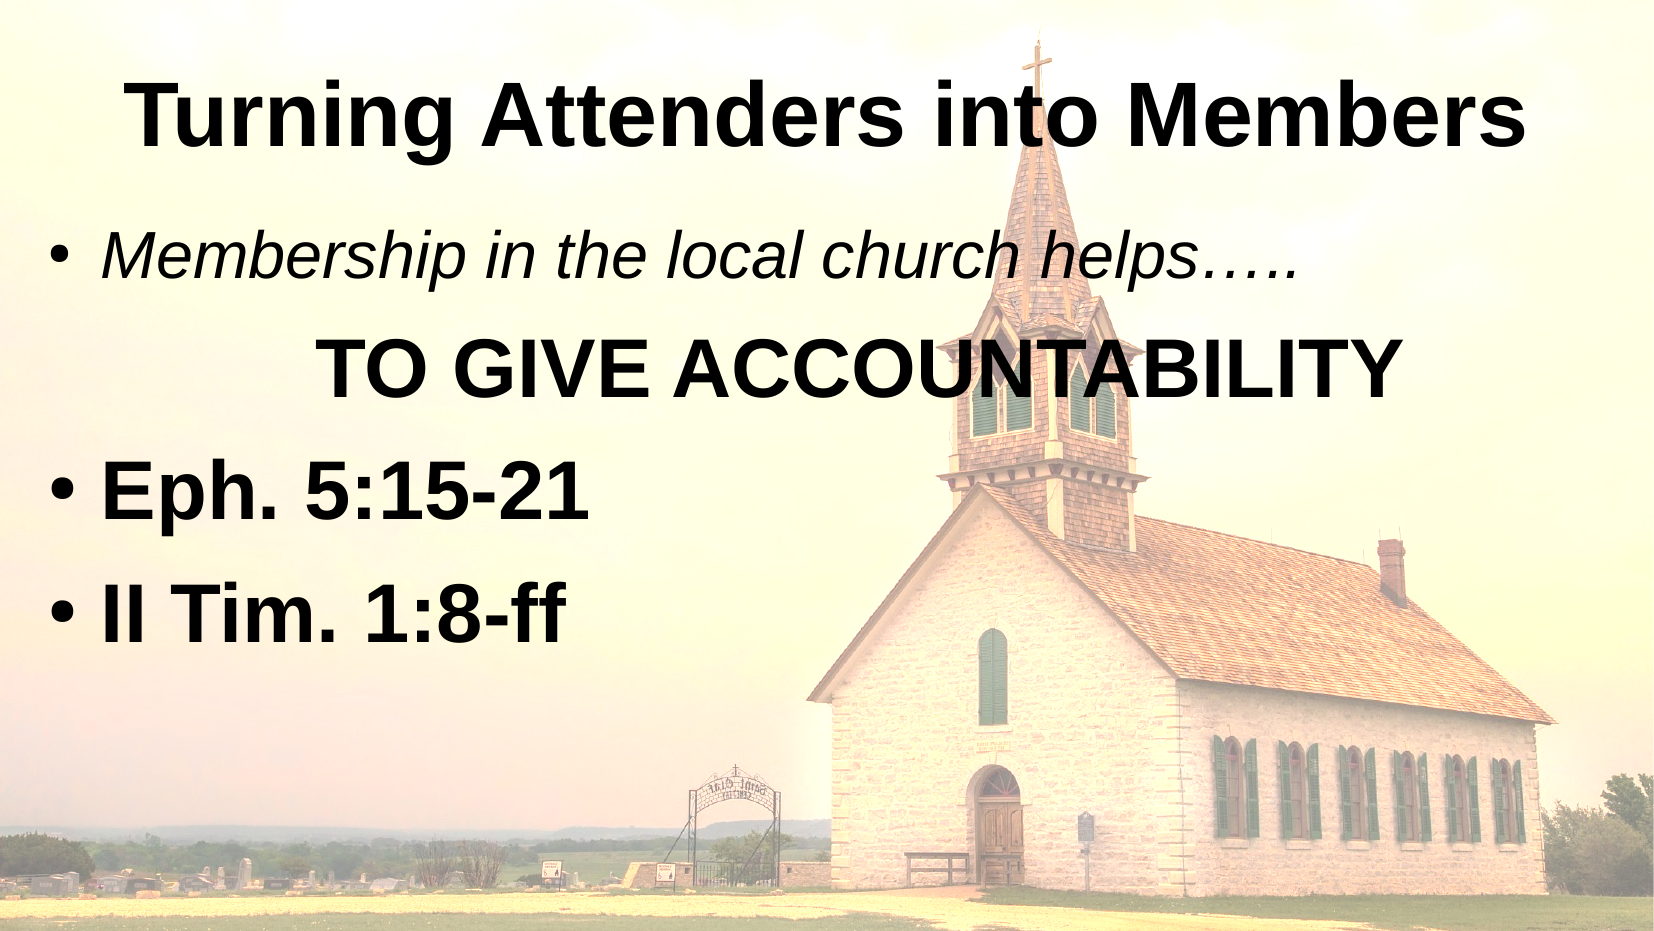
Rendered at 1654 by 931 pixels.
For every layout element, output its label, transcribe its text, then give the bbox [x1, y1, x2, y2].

title Turning Attenders into Members [82, 37, 1571, 193]
list Membership in the local church helps….. TO GIVE ACCOUNTABILITY Eph. 5:15-21 II Tim. 1:8-ff [30, 217, 1621, 901]
picture [0, 0, 1654, 931]
